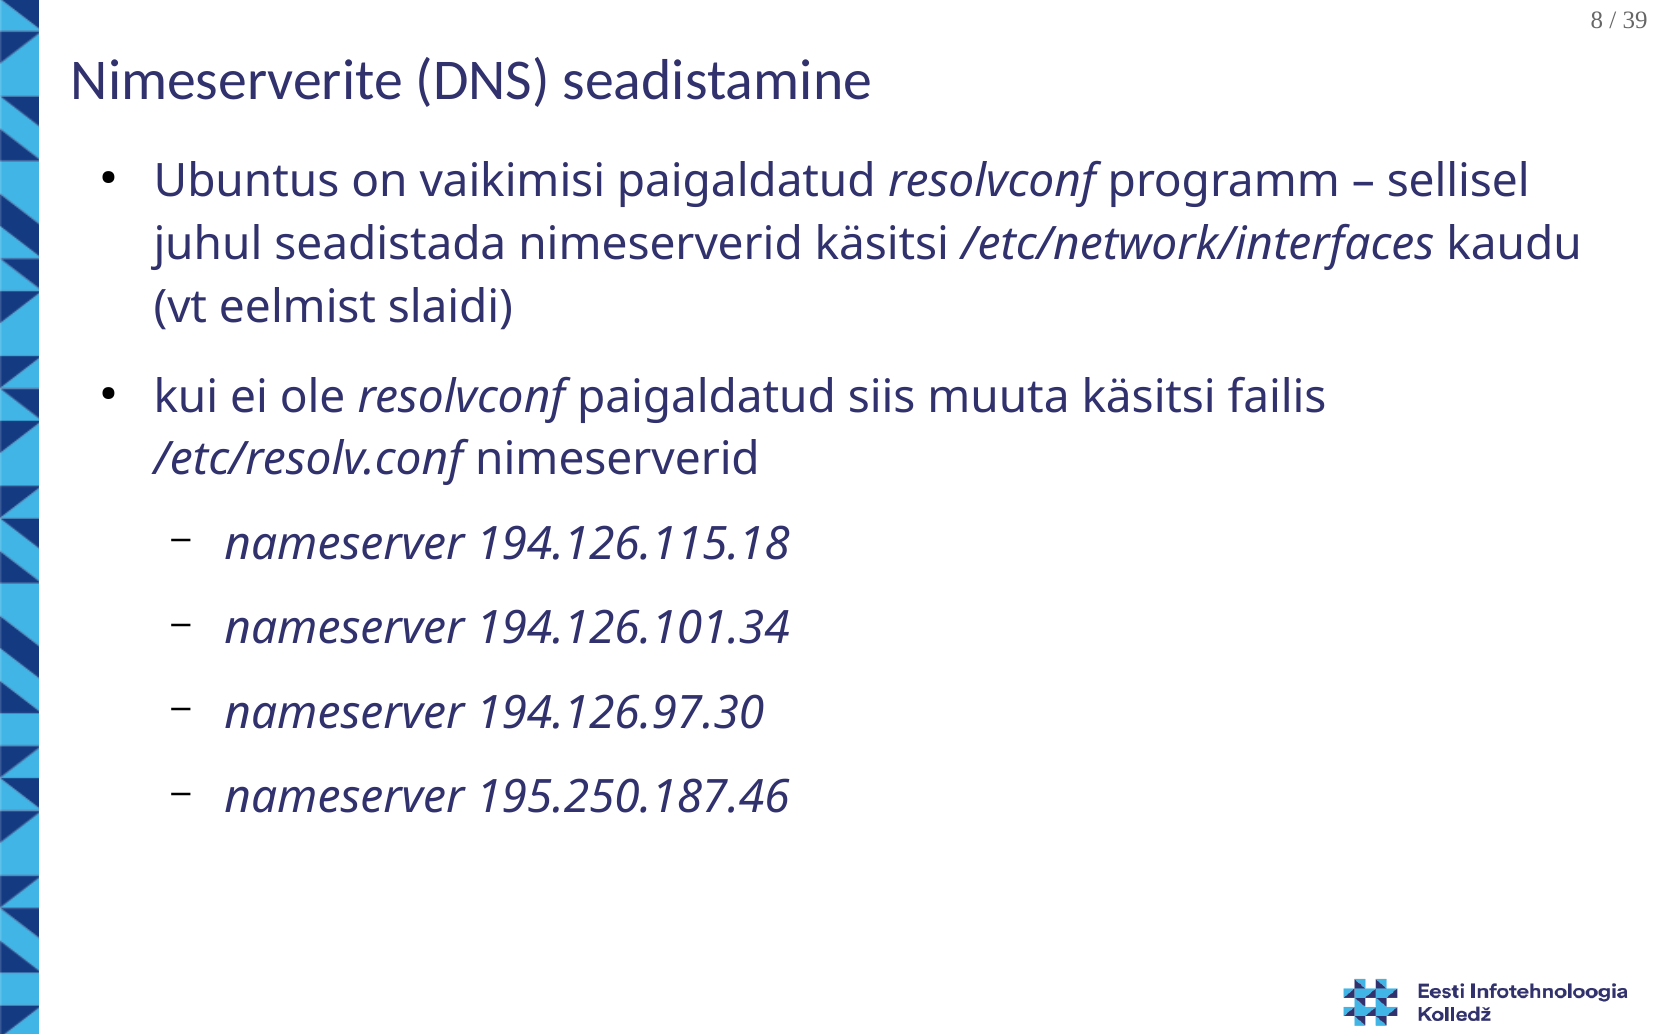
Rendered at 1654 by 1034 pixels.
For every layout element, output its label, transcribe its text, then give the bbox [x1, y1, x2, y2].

title Nimeserverite (DNS) seadistamine [70, 41, 1630, 130]
list Ubuntus on vaikimisi paigaldatud resolvconf programm – sellisel juhul seadistada nimeserverid käsitsi /etc/network/interfaces kaudu (vt eelmist slaidi) kui ei ole resolvconf paigaldatud siis muuta käsitsi failis /etc/resolv.conf nimeserverid nameserver 194.126.115.18 nameserver 194.126.101.34 nameserver 194.126.97.30 nameserver 195.250.187.46 [82, 147, 1625, 866]
